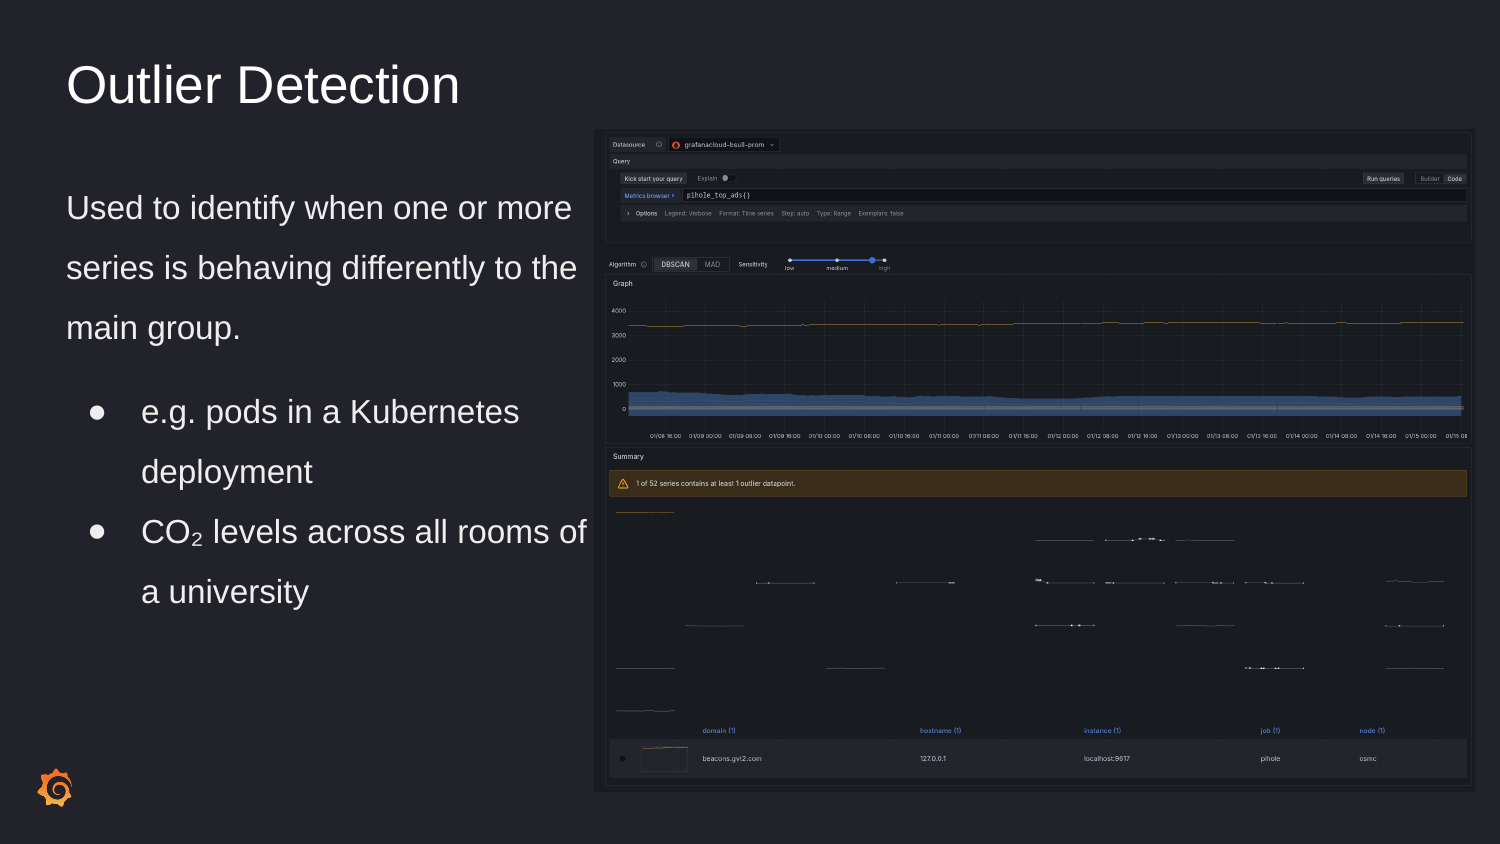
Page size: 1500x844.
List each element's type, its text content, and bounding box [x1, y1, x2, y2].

list Used to identify when one or more series is behaving differently to the main group. e.g. pods in a Kubernetes deployment CO₂ levels across all rooms of a university [51, 151, 594, 712]
picture [594, 129, 1475, 792]
picture [37, 768, 72, 807]
title Outlier Detection [51, 35, 1449, 130]
